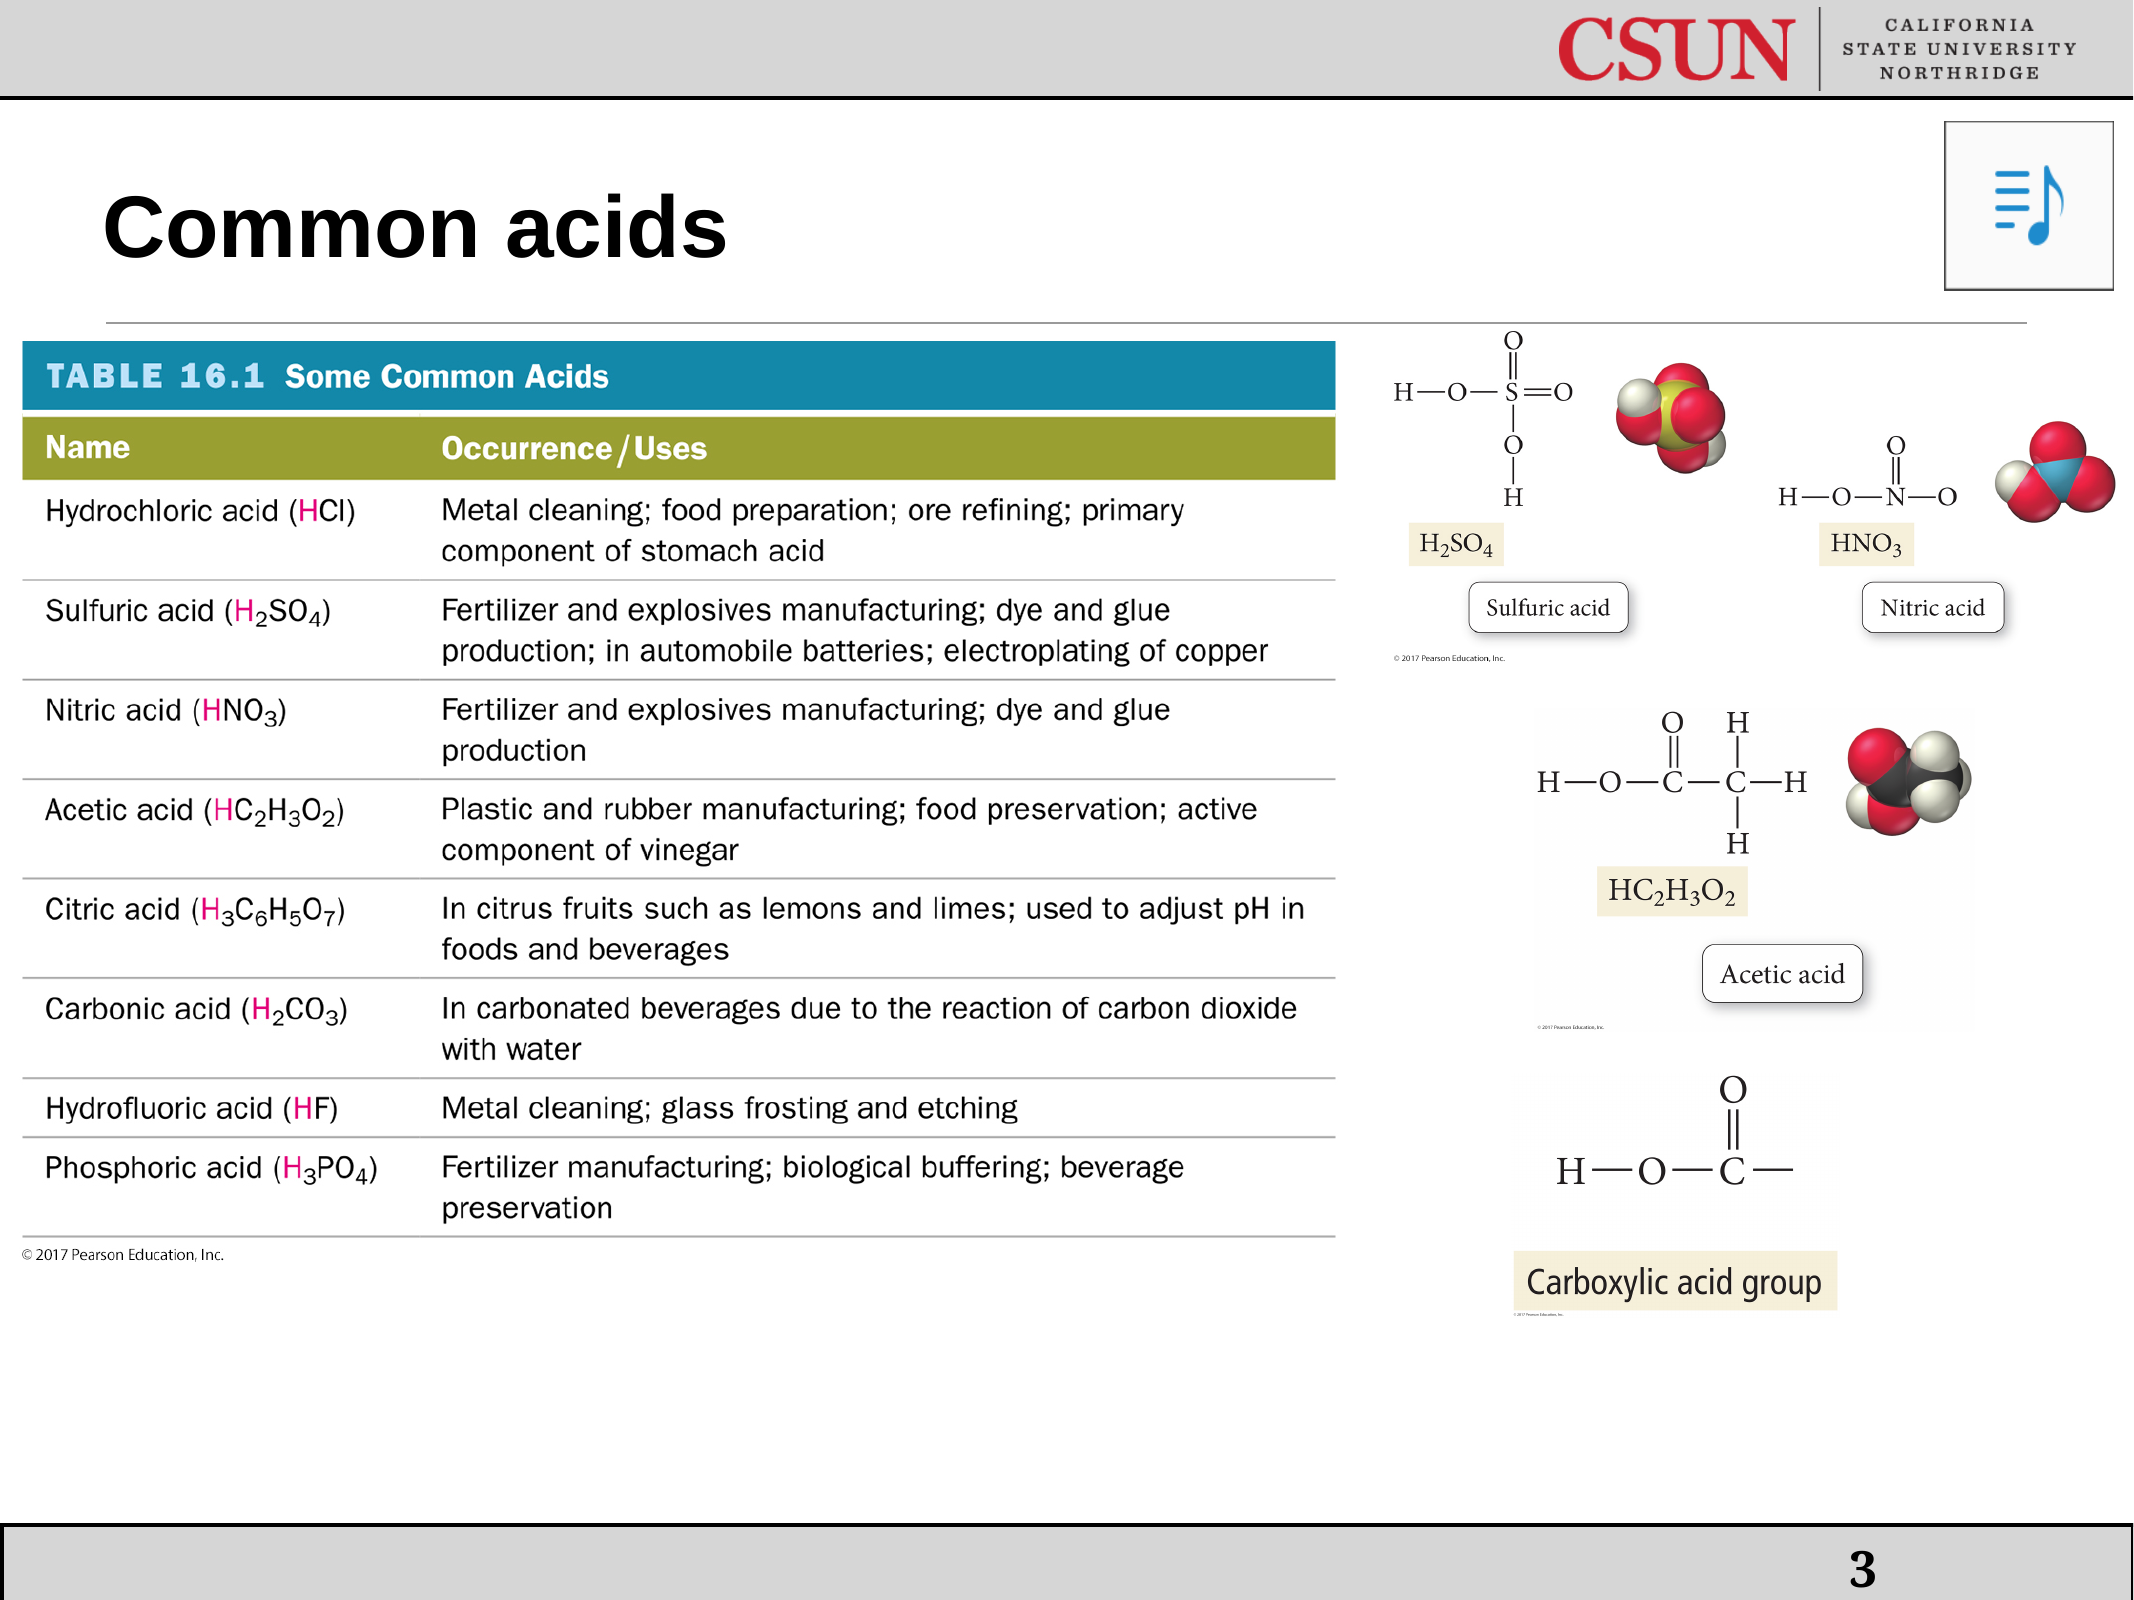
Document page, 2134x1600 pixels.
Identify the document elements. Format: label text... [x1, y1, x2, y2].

picture [1511, 1073, 1840, 1318]
picture [1559, 7, 2076, 91]
text_box [1943, 120, 2116, 292]
picture [11, 330, 1346, 1269]
title Common acids [93, 104, 2040, 284]
picture [1534, 708, 1975, 1032]
picture [1388, 325, 2121, 666]
